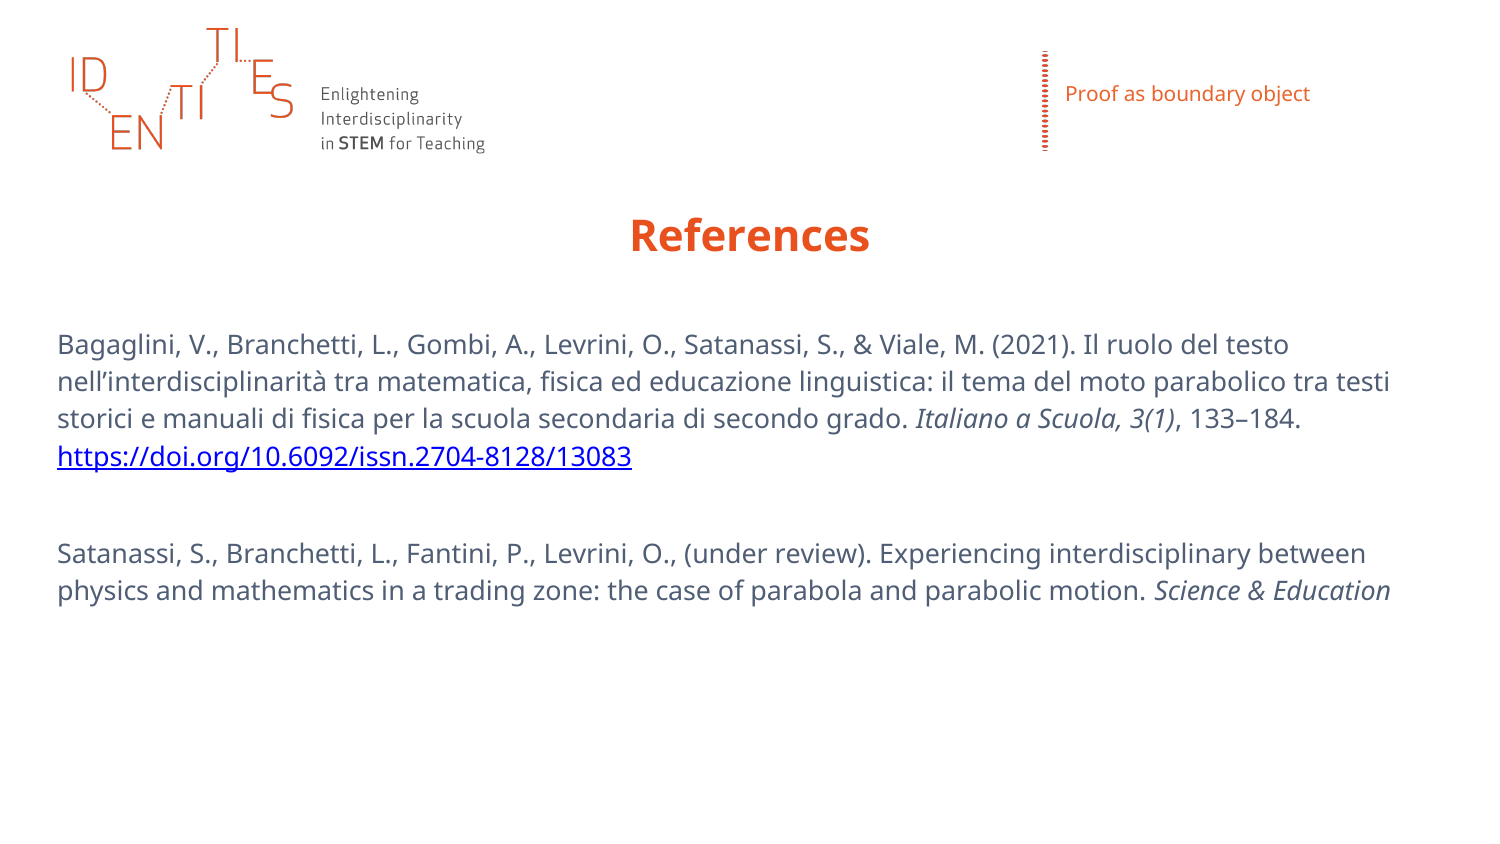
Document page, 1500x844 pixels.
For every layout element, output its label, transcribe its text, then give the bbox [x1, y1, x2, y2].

picture [1042, 51, 1051, 151]
text_box Proof as boundary object [1050, 73, 1472, 133]
list Bagaglini, V., Branchetti, L., Gombi, A., Levrini, O., Satanassi, S., & Viale, M. (2021). Il ruolo del testo nell’interdisciplinarità tra matematica, fisica ed educazione linguistica: il tema del moto parabolico tra testi storici e manuali di fisica per la scuola secondaria di secondo grado. Italiano a Scuola, 3(1), 133–184. https://doi.org/10.6092/issn.2704-8128/13083 Satanassi, S., Branchetti, L., Fantini, P., Levrini, O., (under review). Experiencing interdisciplinary between physics and mathematics in a trading zone: the case of parabola and parabolic motion. Science & Education [57, 317, 1457, 614]
picture [71, 24, 485, 157]
text_box References [547, 192, 953, 276]
